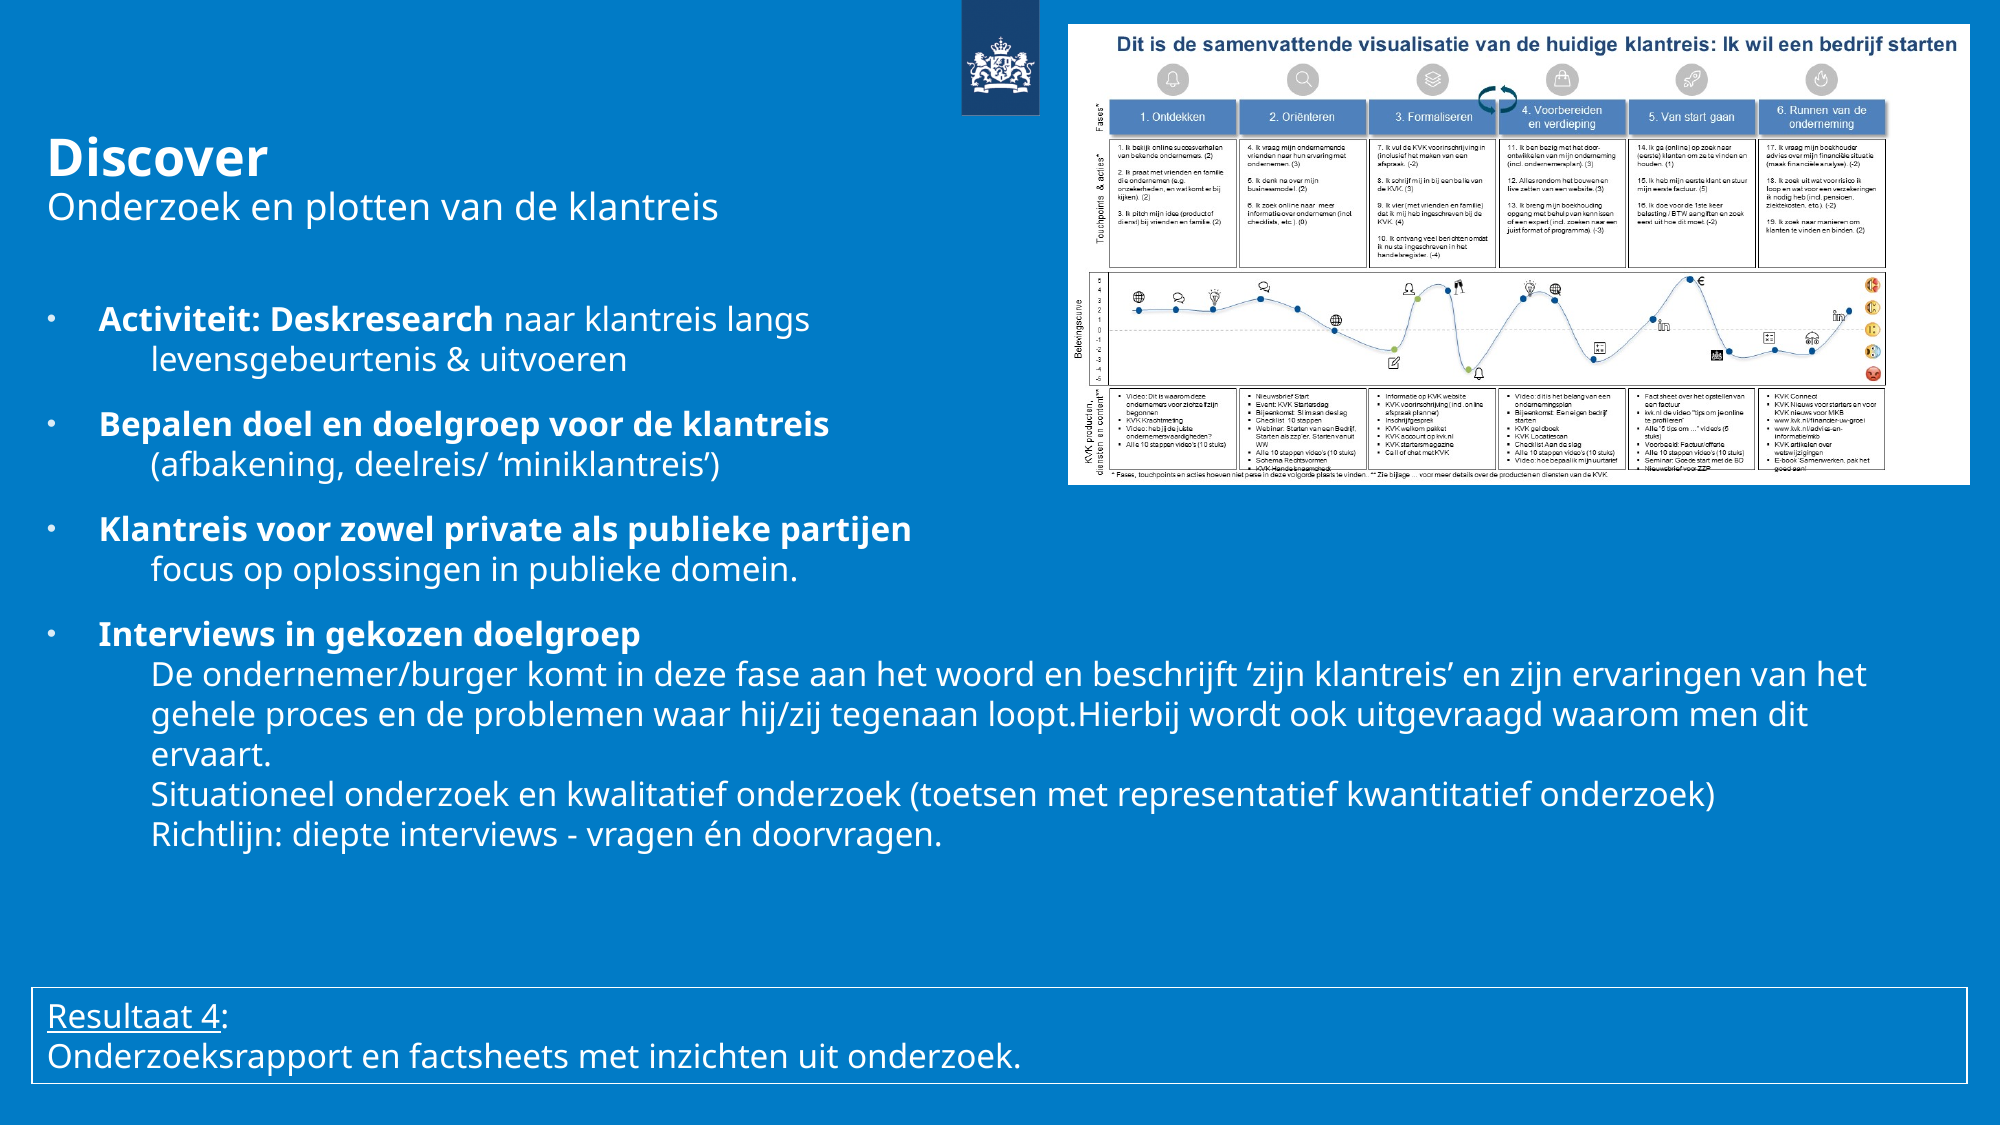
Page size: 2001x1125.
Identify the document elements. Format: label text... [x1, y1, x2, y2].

text_box Discover Onderzoek en plotten van de klantreis Activiteit: Deskresearch naar klantreis langs levensgebeurtenis & uitvoeren Bepalen doel en doelgroep voor de klantreis (afbakening, deelreis/ ‘miniklantreis’) Klantreis voor zowel private als publieke partijen focus op oplossingen in publieke domein. Interviews in gekozen doelgroep De ondernemer/burger komt in deze fase aan het woord en beschrijft ‘zijn klantreis’ en zijn ervaringen van het gehele proces en de problemen waar hij/zij tegenaan loopt.Hierbij wordt ook uitgevraagd waarom men dit ervaart. Situationeel onderzoek en kwalitatief onderzoek (toetsen met representatief kwantitatief onderzoek) Richtlijn: diepte interviews - vragen én doorvragen. [31, 124, 1927, 987]
text_box Resultaat 4: Onderzoeksrapport en factsheets met inzichten uit onderzoek. [31, 987, 1968, 1084]
picture [1068, 24, 1970, 485]
